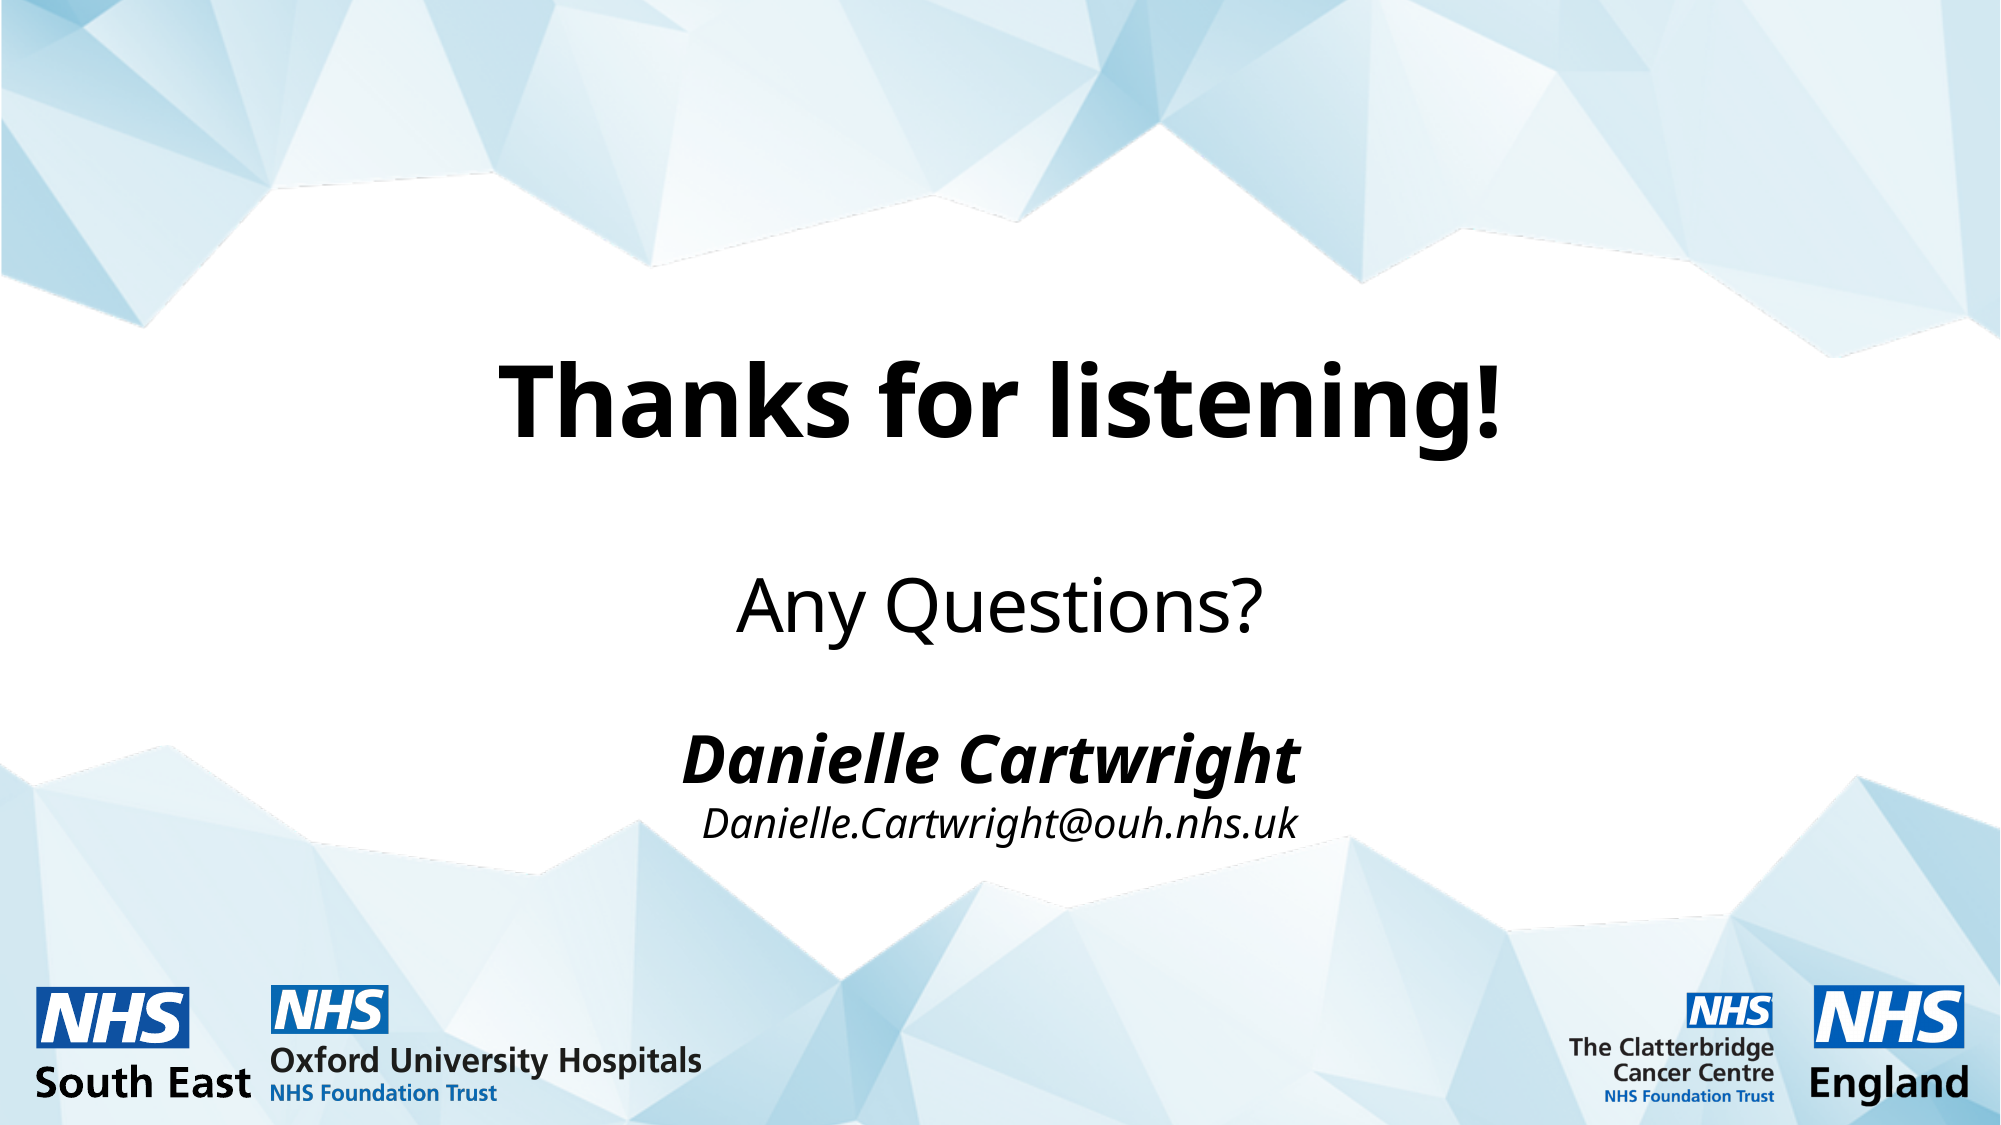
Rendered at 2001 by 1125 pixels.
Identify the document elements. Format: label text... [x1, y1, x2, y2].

text_box Thanks for listening! Any Questions? Danielle Cartwright Danielle.Cartwright@ouh.nhs.uk [50, 329, 1950, 861]
picture [0, 0, 2000, 359]
picture [0, 745, 2000, 1125]
